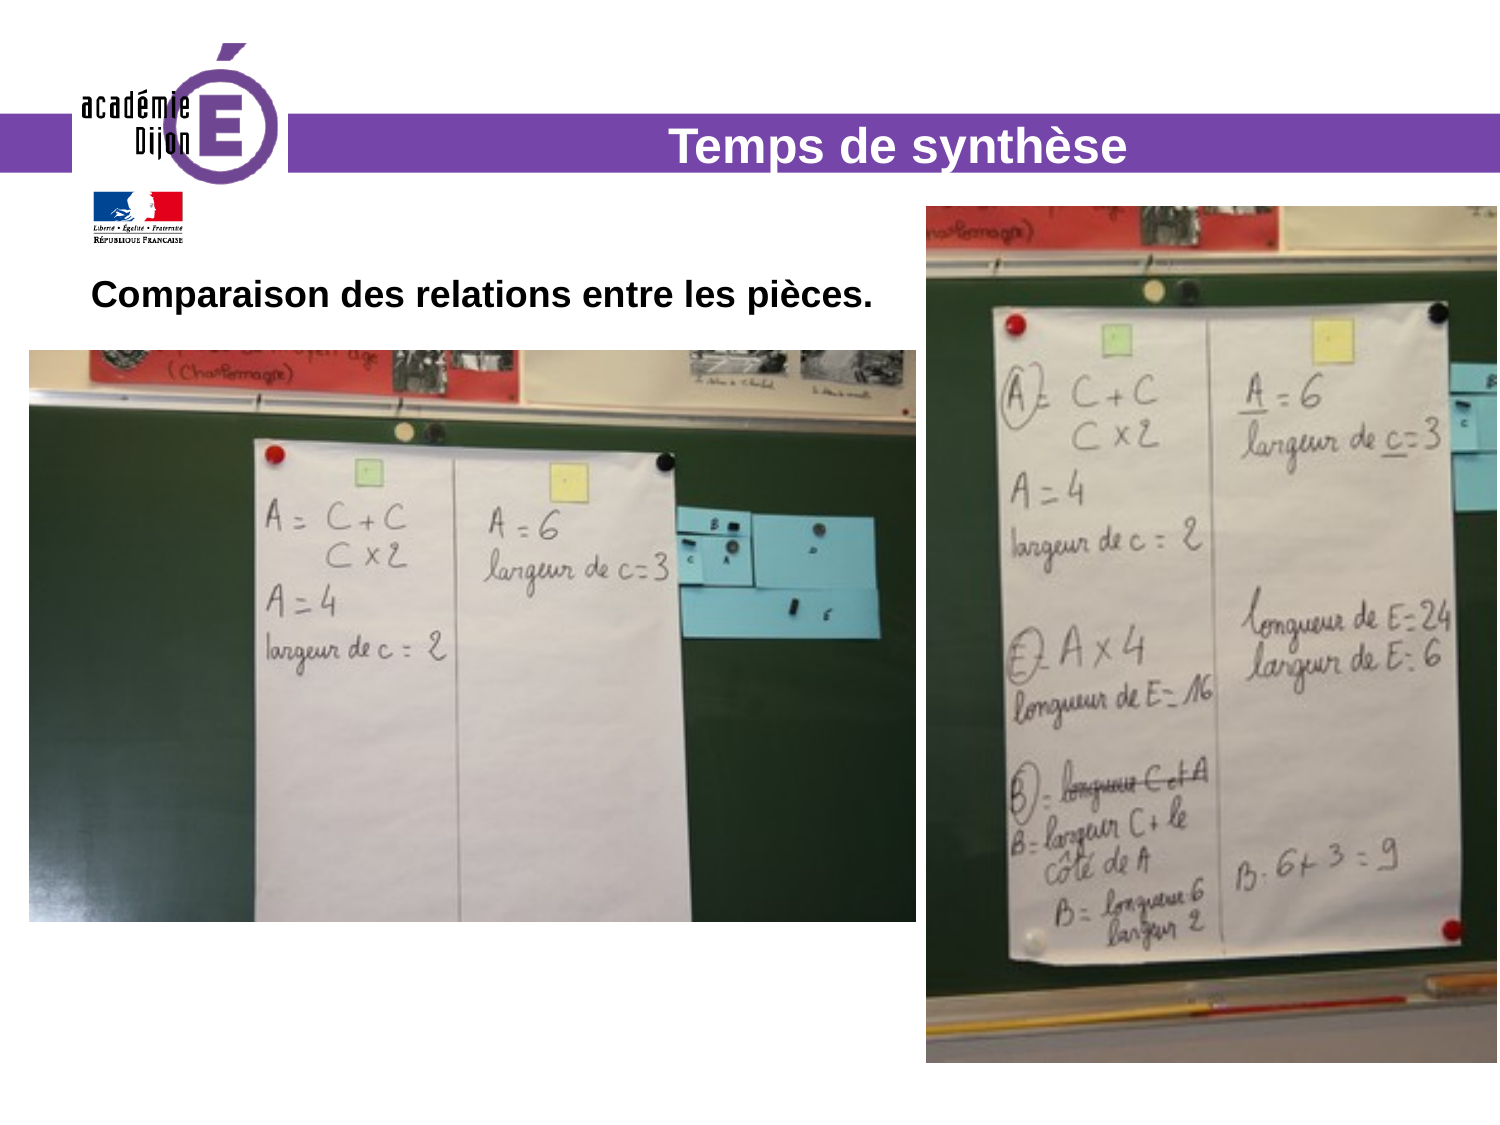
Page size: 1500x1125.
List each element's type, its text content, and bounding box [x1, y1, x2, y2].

list Comparaison des relations entre les pièces. [75, 262, 926, 1005]
picture [926, 206, 1497, 1063]
picture [29, 350, 916, 922]
picture [82, 43, 278, 243]
title Temps de synthèse [366, 106, 1431, 178]
